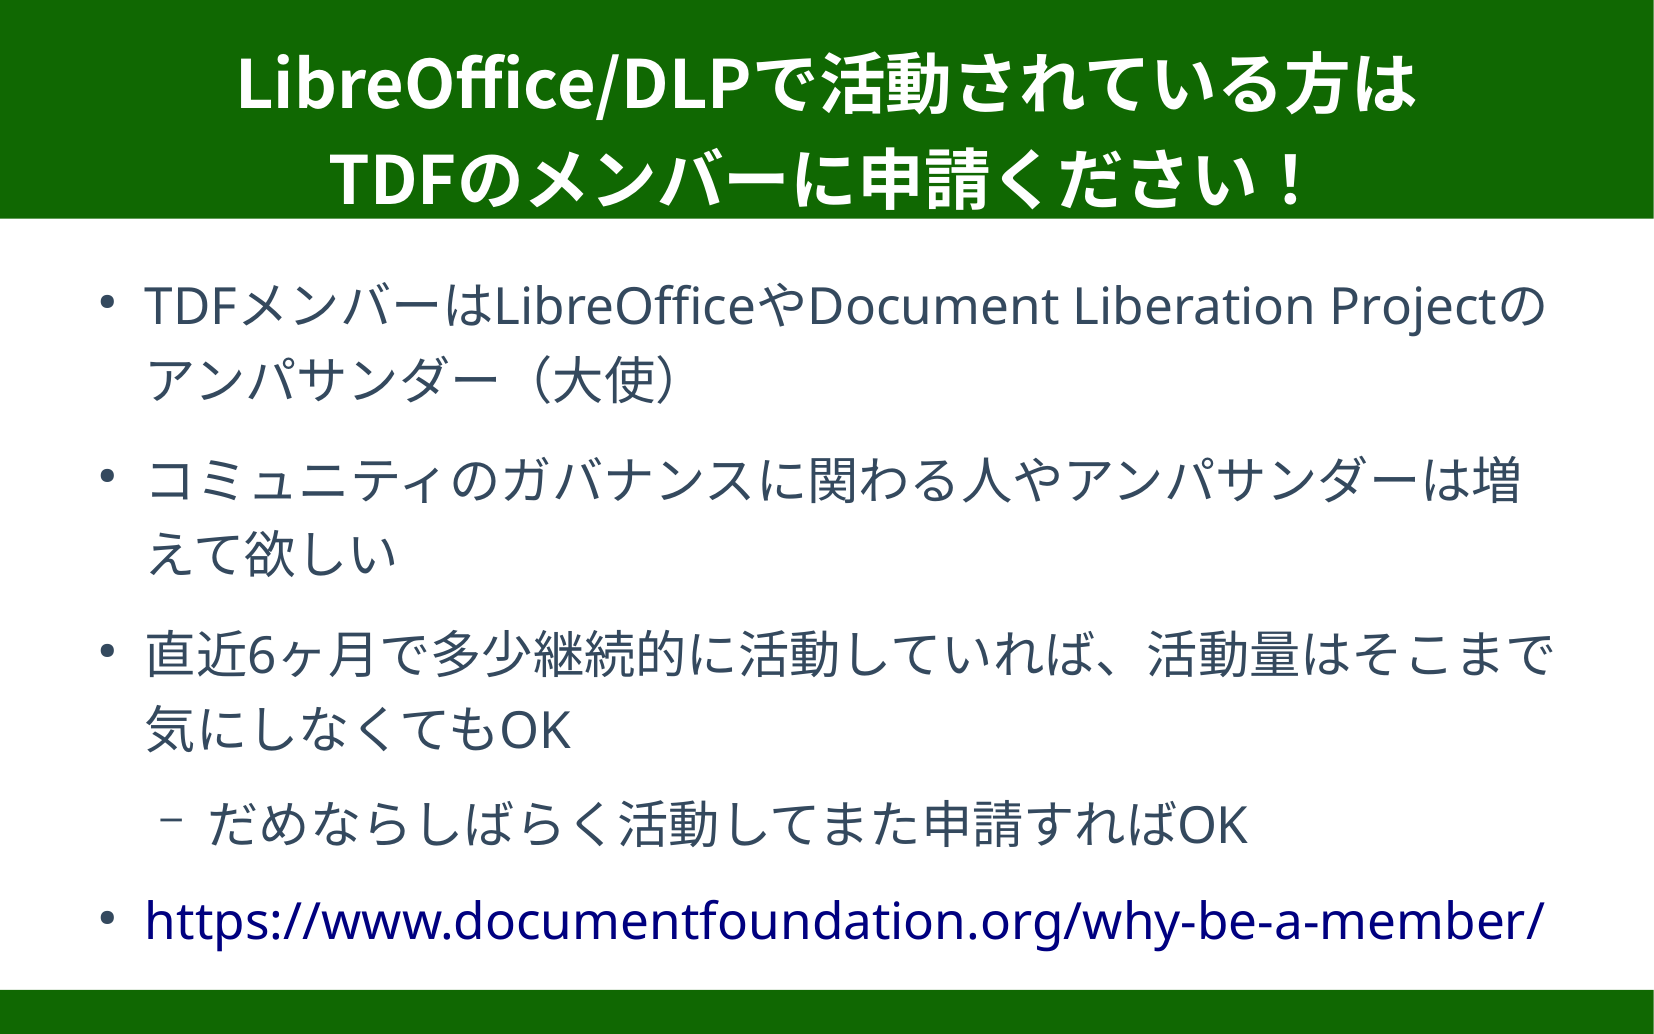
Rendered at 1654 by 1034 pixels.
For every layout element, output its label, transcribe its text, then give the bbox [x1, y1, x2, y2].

title LibreOffice/DLPで活動されている方は TDFのメンバーに申請ください！ [82, 30, 1571, 225]
list TDFメンバーはLibreOfficeやDocument Liberation Projectのアンパサンダー（大使） コミュニティのガバナンスに関わる人やアンパサンダーは増えて欲しい 直近6ヶ月で多少継続的に活動していれば、活動量はそこまで気にしなくてもOK だめならしばらく活動してまた申請すればOK https://www.documentfoundation.org/why-be-a-member/ [82, 265, 1571, 957]
